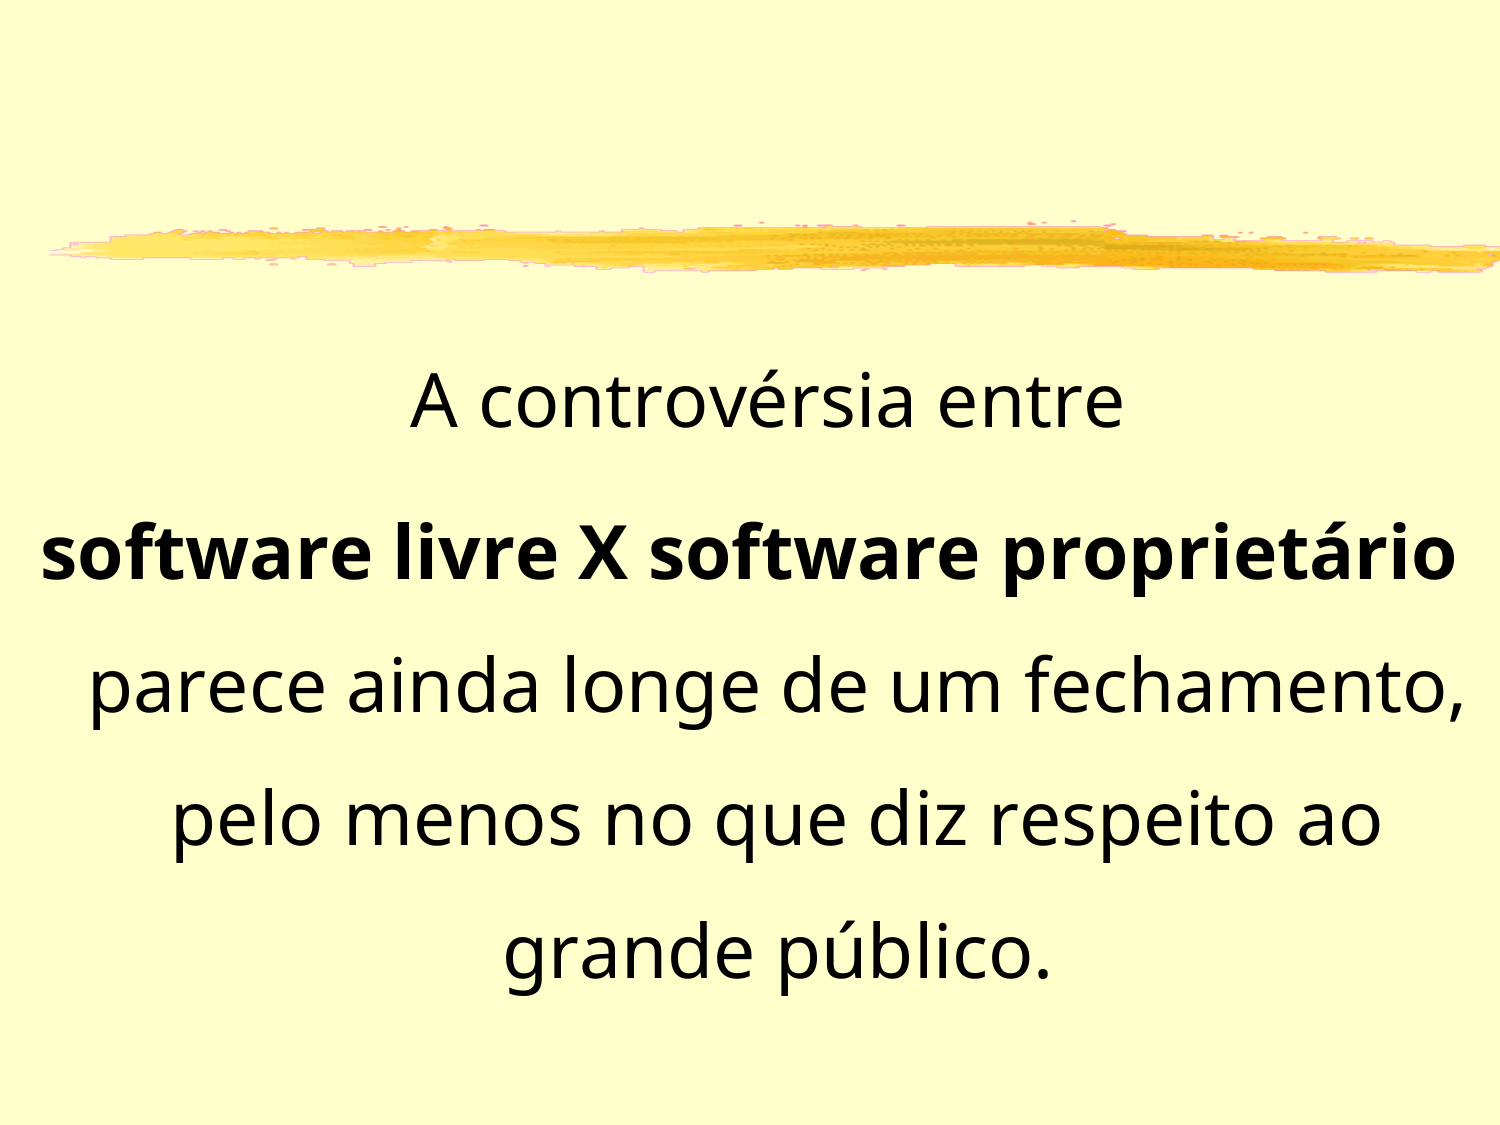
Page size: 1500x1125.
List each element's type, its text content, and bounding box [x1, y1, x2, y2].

list A controvérsia entre software livre X software proprietário parece ainda longe de um fechamento, pelo menos no que diz respeito ao grande público. [0, 309, 1500, 1024]
picture [50, 215, 1500, 284]
